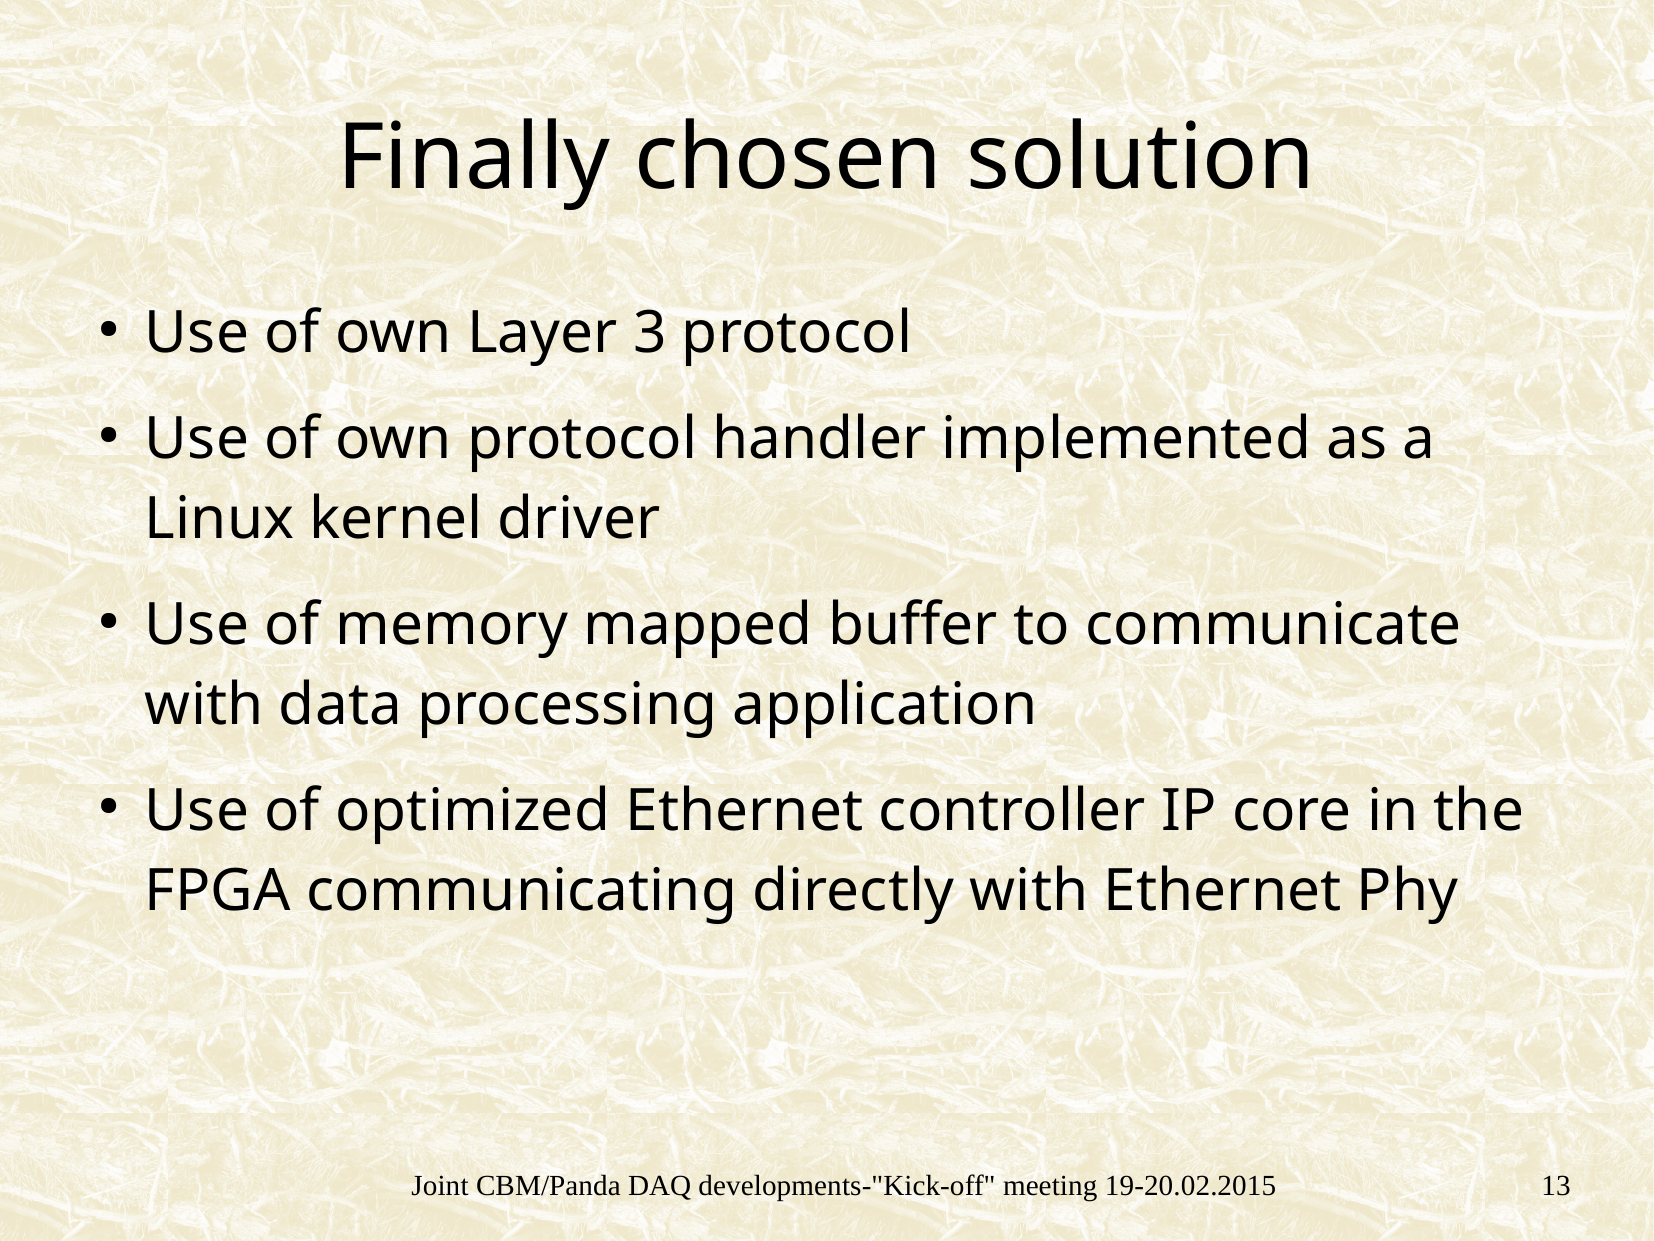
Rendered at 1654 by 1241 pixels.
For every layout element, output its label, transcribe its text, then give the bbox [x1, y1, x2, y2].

picture [0, 0, 1654, 1241]
list Use of own Layer 3 protocol Use of own protocol handler implemented as a Linux kernel driver Use of memory mapped buffer to communicate with data processing application Use of optimized Ethernet controller IP core in the FPGA communicating directly with Ethernet Phy [82, 290, 1538, 1010]
title Finally chosen solution [82, 49, 1571, 257]
